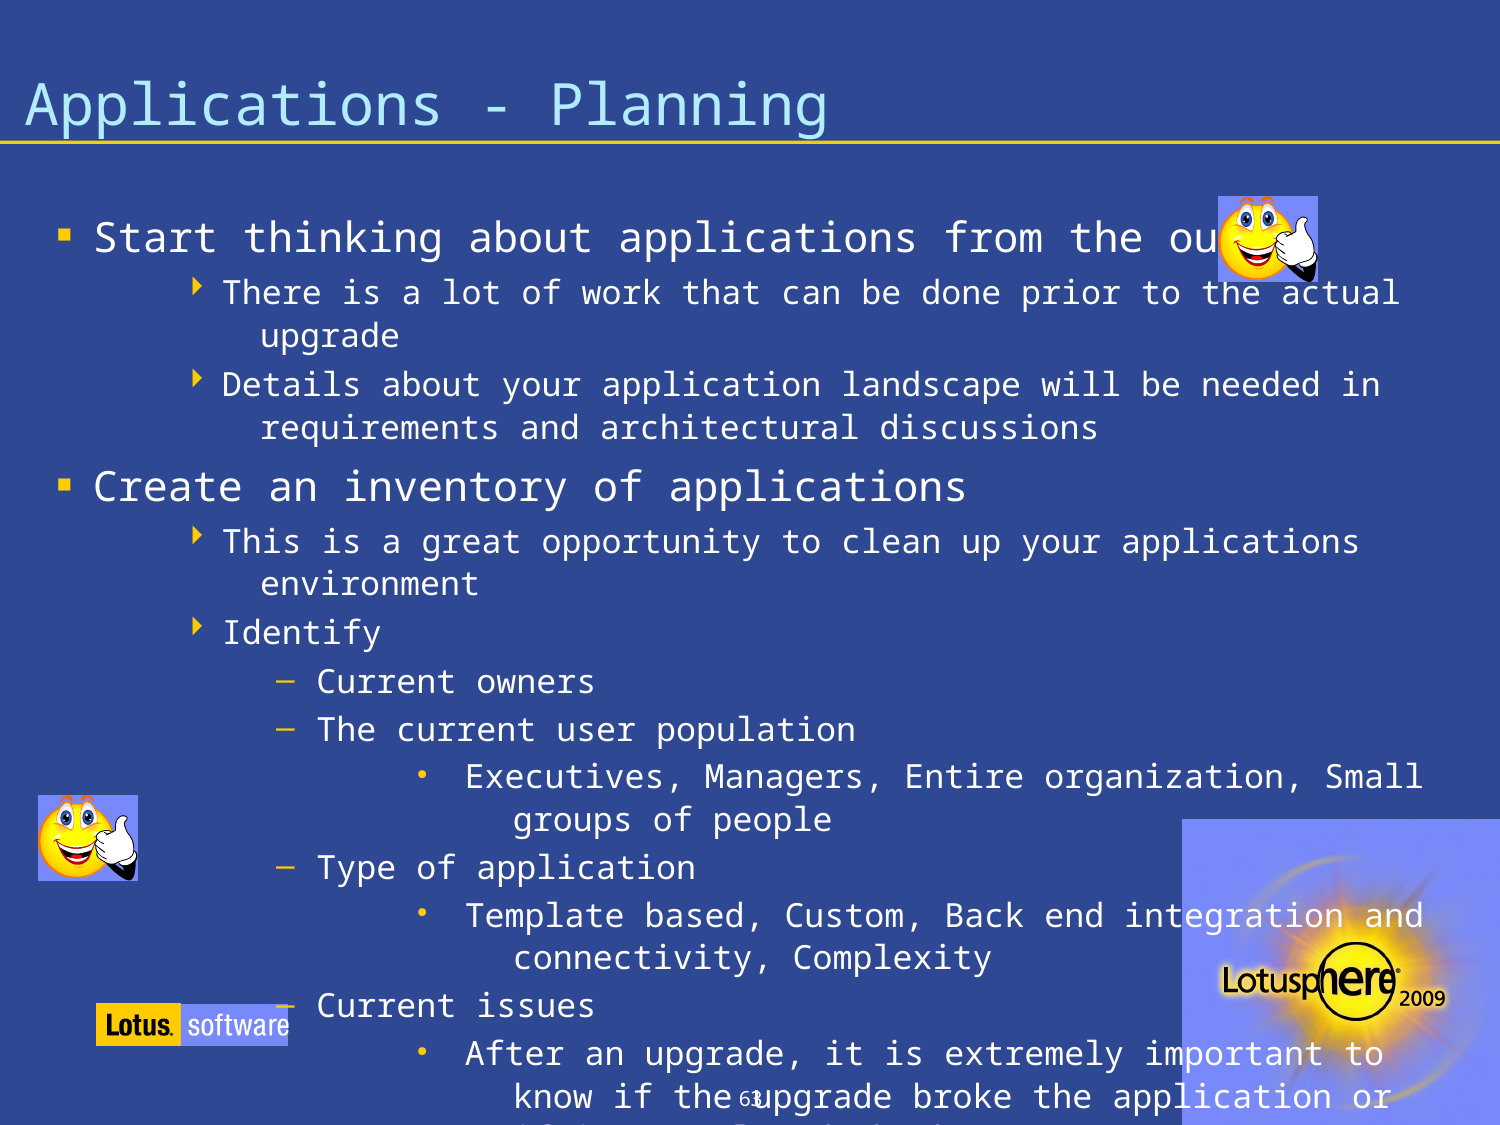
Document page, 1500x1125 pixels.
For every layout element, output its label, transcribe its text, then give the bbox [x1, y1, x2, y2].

list Start thinking about applications from the outset There is a lot of work that can be done prior to the actual upgrade Details about your application landscape will be needed in requirements and architectural discussions Create an inventory of applications This is a great opportunity to clean up your applications environment Identify Current owners The current user population Executives, Managers, Entire organization, Small groups of people Type of application Template based, Custom, Back end integration and connectivity, Complexity Current issues After an upgrade, it is extremely important to know if the upgrade broke the application or if it was already broken [53, 203, 1440, 1045]
picture [37, 794, 138, 881]
picture [1217, 195, 1318, 283]
title Applications - Planning [24, 63, 1378, 145]
picture [1181, 818, 1500, 1125]
